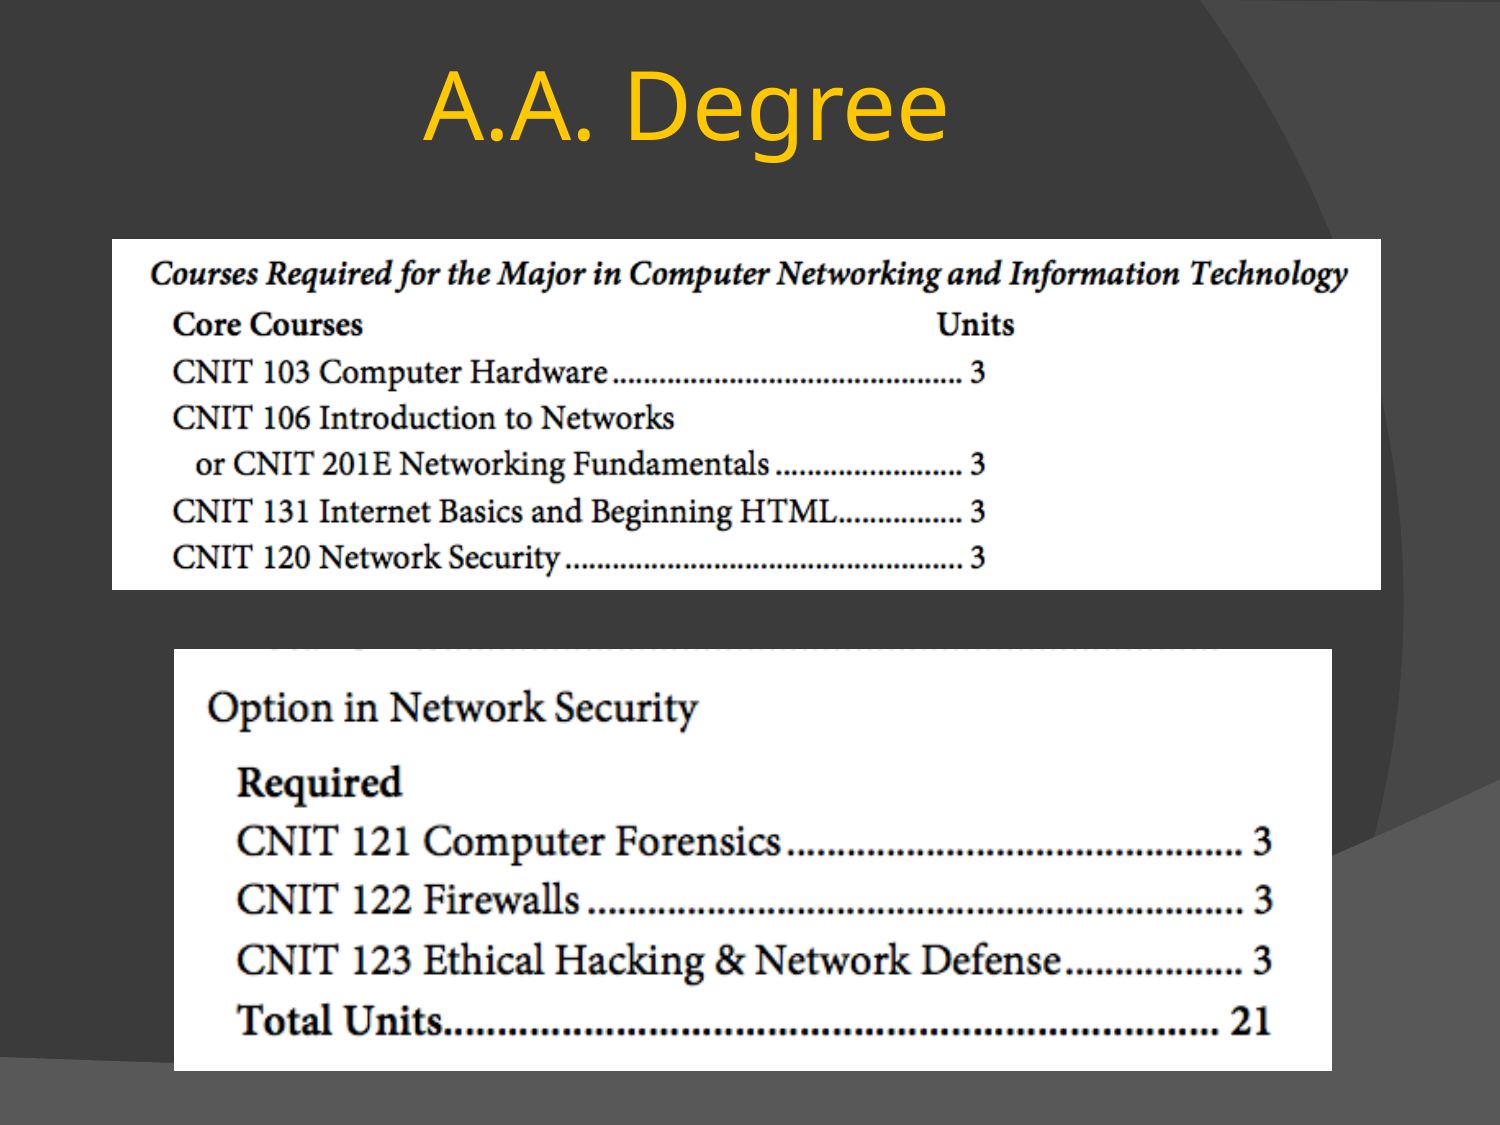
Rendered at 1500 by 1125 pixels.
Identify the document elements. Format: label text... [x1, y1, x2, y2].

picture [112, 239, 1381, 590]
picture [174, 649, 1332, 1071]
title A.A. Degree [75, 45, 1300, 233]
list [112, 306, 1388, 1005]
